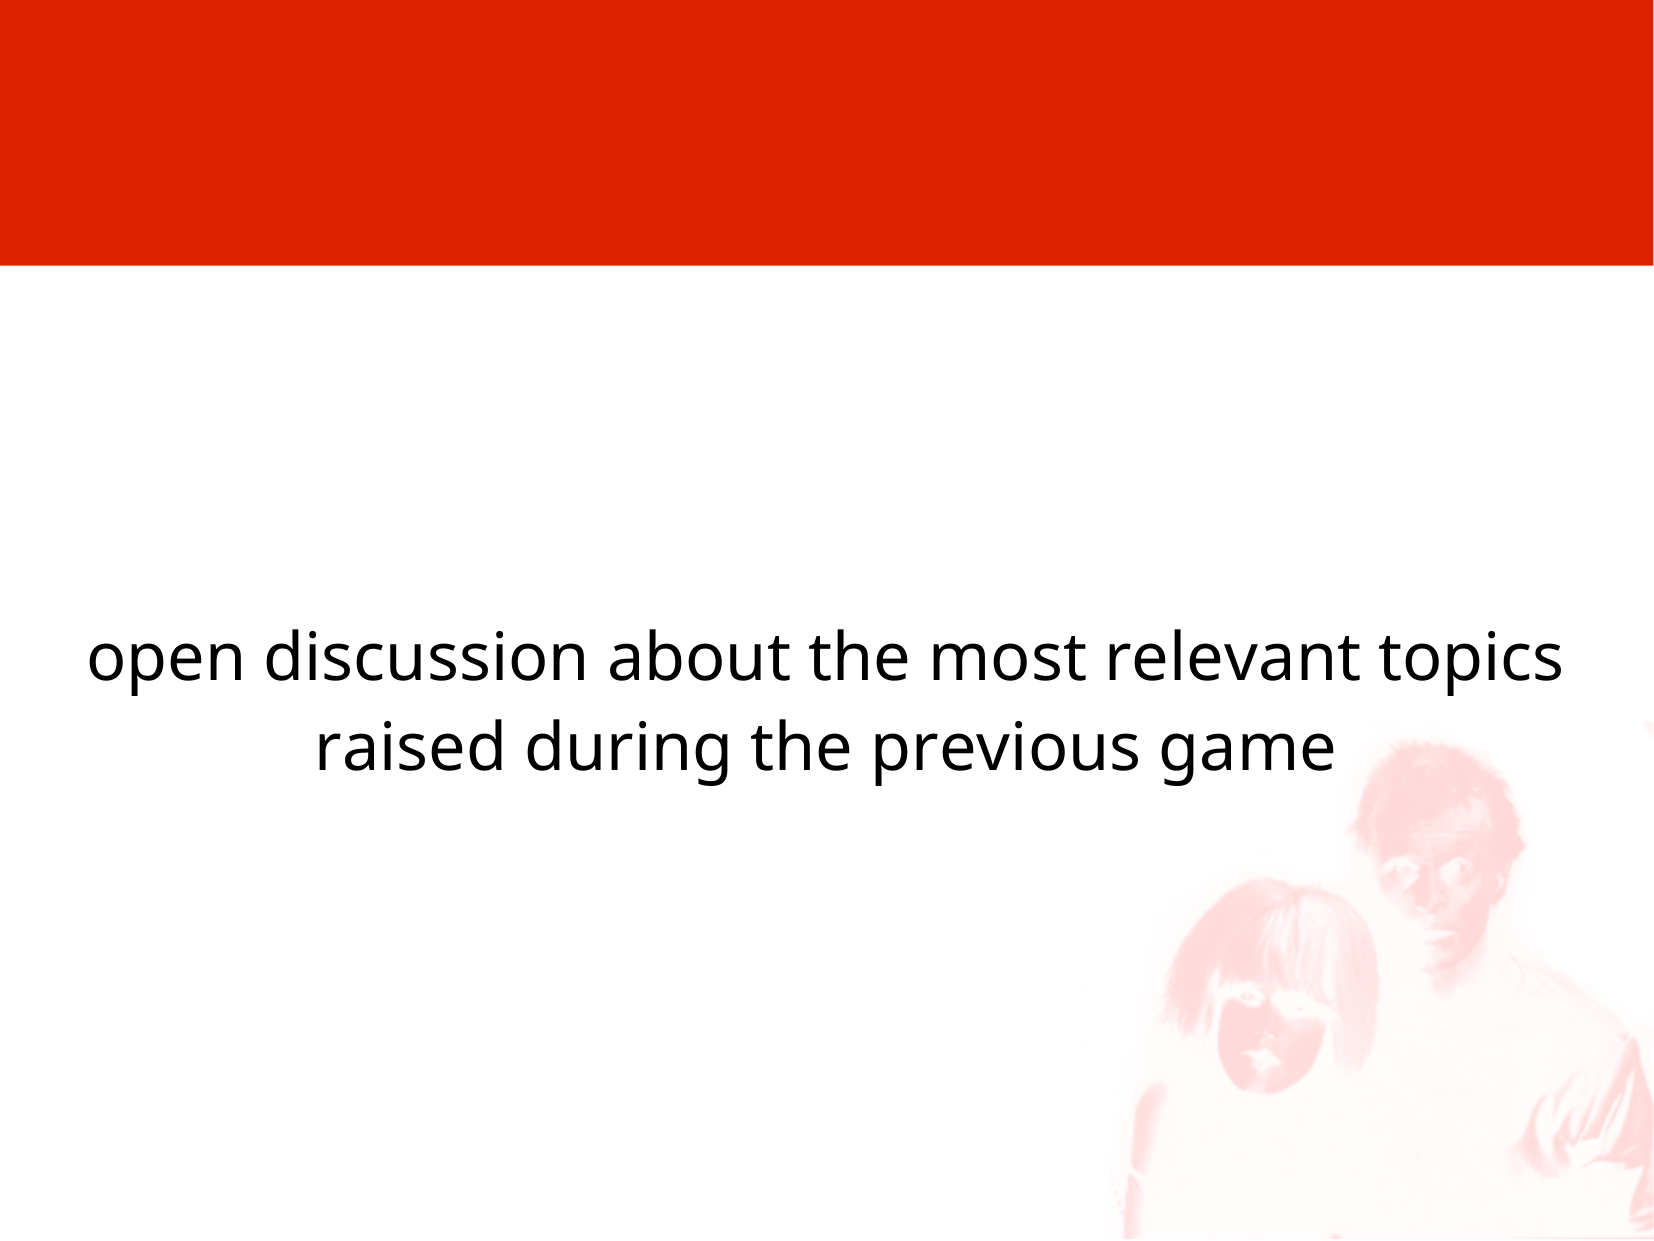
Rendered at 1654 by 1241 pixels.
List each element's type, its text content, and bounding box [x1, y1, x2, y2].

subtitle open discussion about the most relevant topics raised during the previous game [82, 290, 1571, 1109]
text_box [0, 0, 1654, 266]
picture [0, 266, 1654, 1241]
